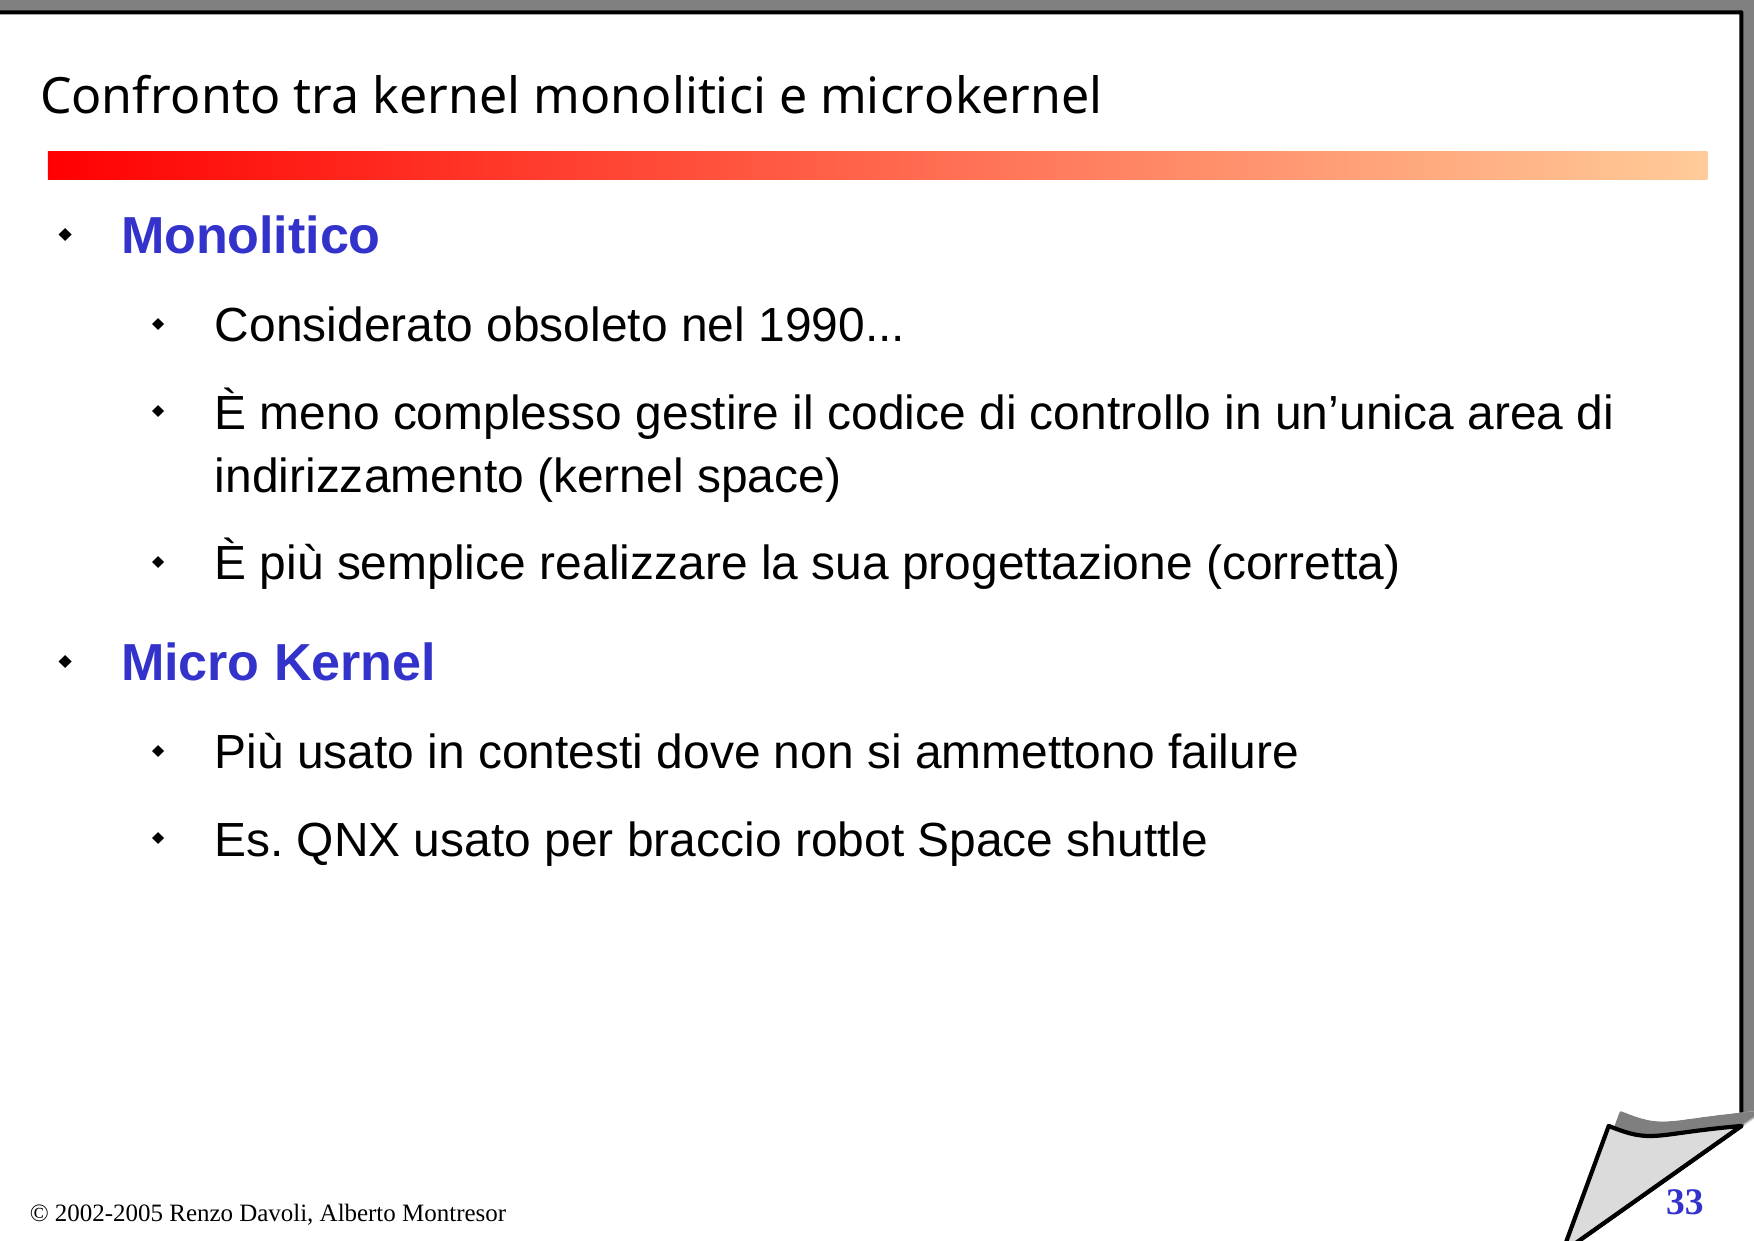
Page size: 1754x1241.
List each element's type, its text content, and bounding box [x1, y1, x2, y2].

title Confronto tra kernel monolitici e microkernel [40, 49, 1714, 144]
list Monolitico Considerato obsoleto nel 1990... È meno complesso gestire il codice di controllo in un’unica area di indirizzamento (kernel space) È più semplice realizzare la sua progettazione (corretta) Micro Kernel Più usato in contesti dove non si ammettono failure Es. QNX usato per braccio robot Space shuttle [58, 206, 1696, 1117]
